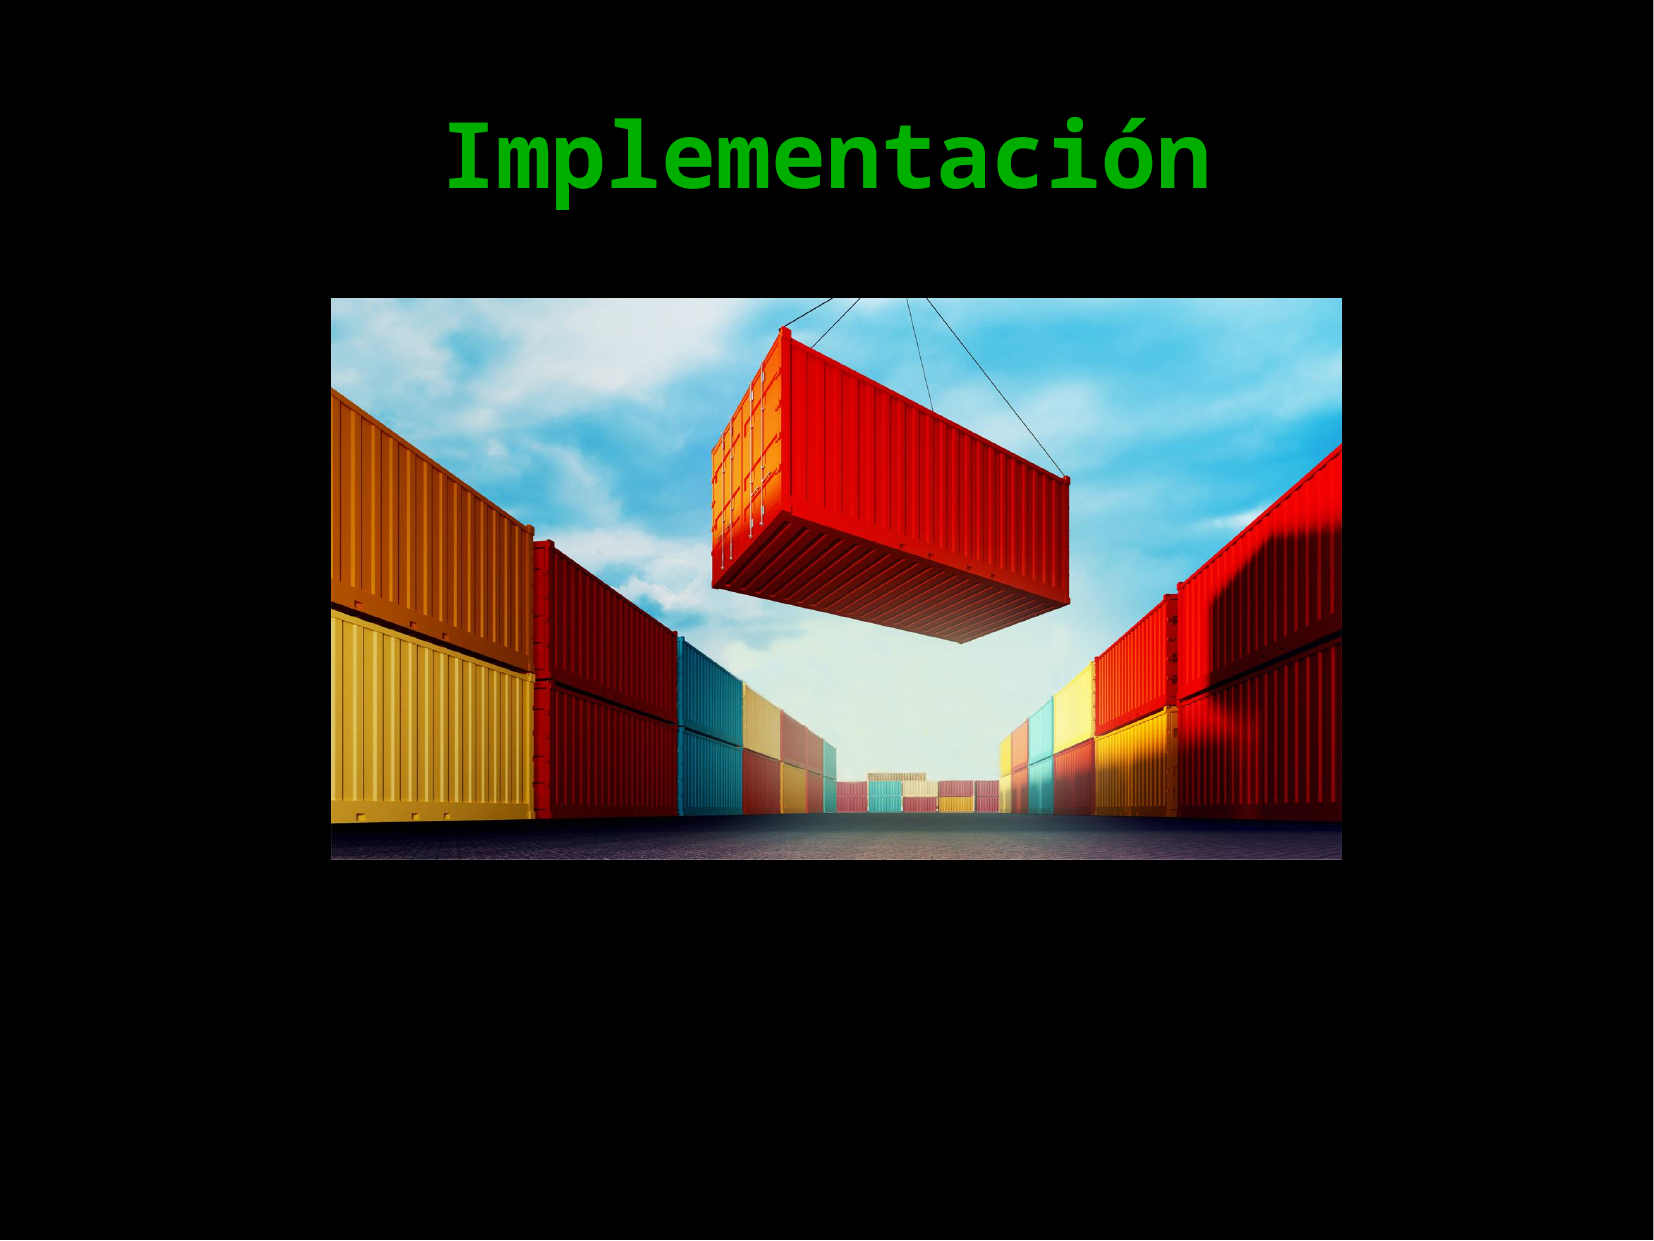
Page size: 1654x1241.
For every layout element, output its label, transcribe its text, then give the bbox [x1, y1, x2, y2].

picture [331, 298, 1342, 860]
title Implementación [82, 43, 1571, 263]
